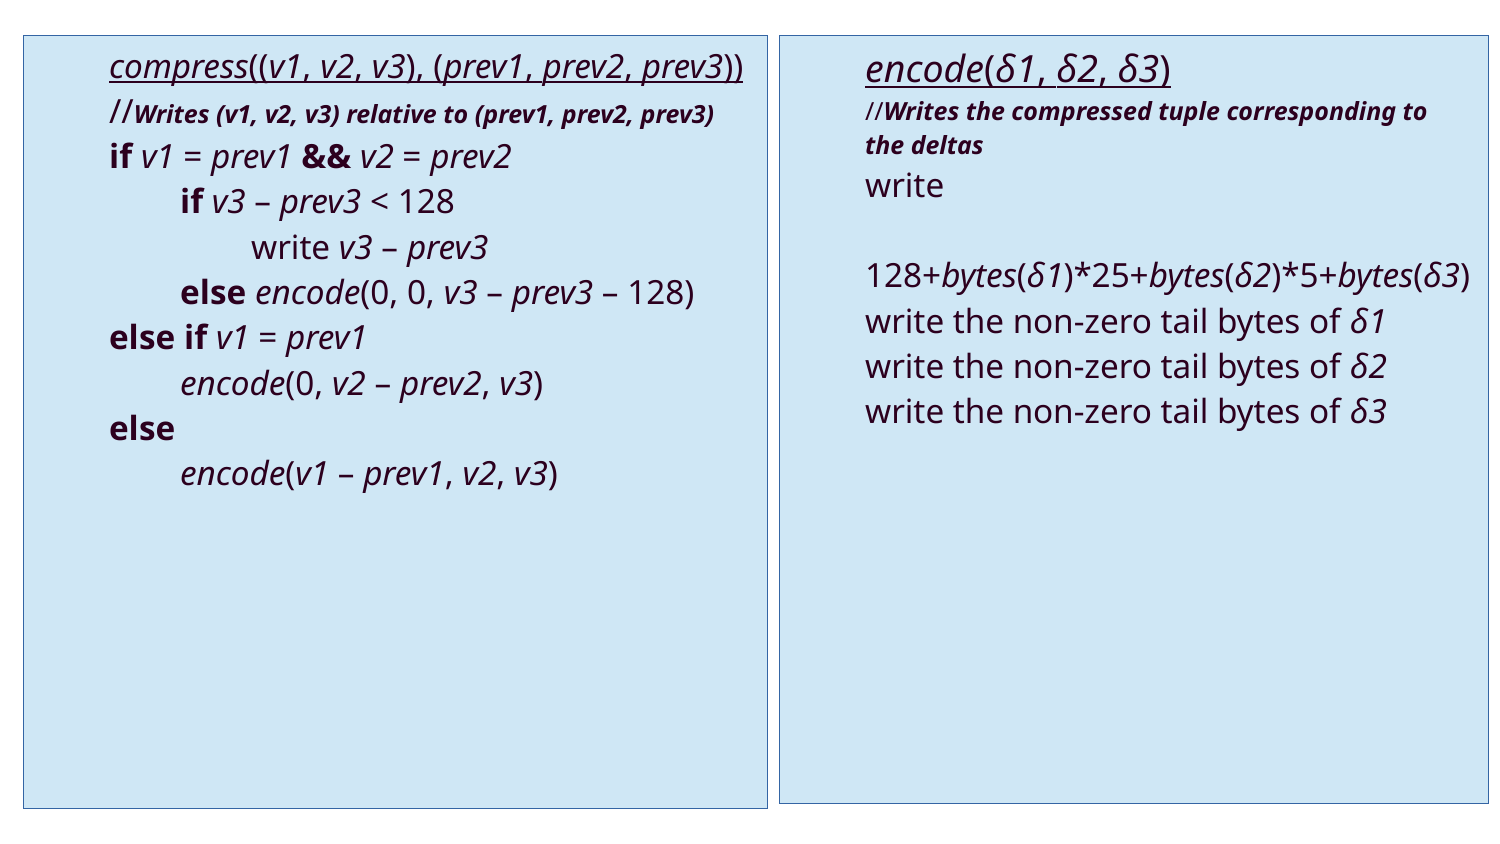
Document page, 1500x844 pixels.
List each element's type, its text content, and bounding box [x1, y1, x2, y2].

text_box compress((v1, v2, v3), (prev1, prev2, prev3)) //Writes (v1, v2, v3) relative to (prev1, prev2, prev3) if v1 = prev1 && v2 = prev2 if v3 – prev3 < 128 write v3 – prev3 else encode(0, 0, v3 – prev3 – 128) else if v1 = prev1 encode(0, v2 – prev2, v3) else encode(v1 – prev1, v2, v3) [23, 35, 768, 809]
text_box encode(δ1, δ2, δ3) //Writes the compressed tuple corresponding to the deltas write 128+bytes(δ1)*25+bytes(δ2)*5+bytes(δ3) write the non-zero tail bytes of δ1 write the non-zero tail bytes of δ2 write the non-zero tail bytes of δ3 [779, 35, 1489, 804]
title Triple Compression Algorithm [768, 72, 779, 167]
